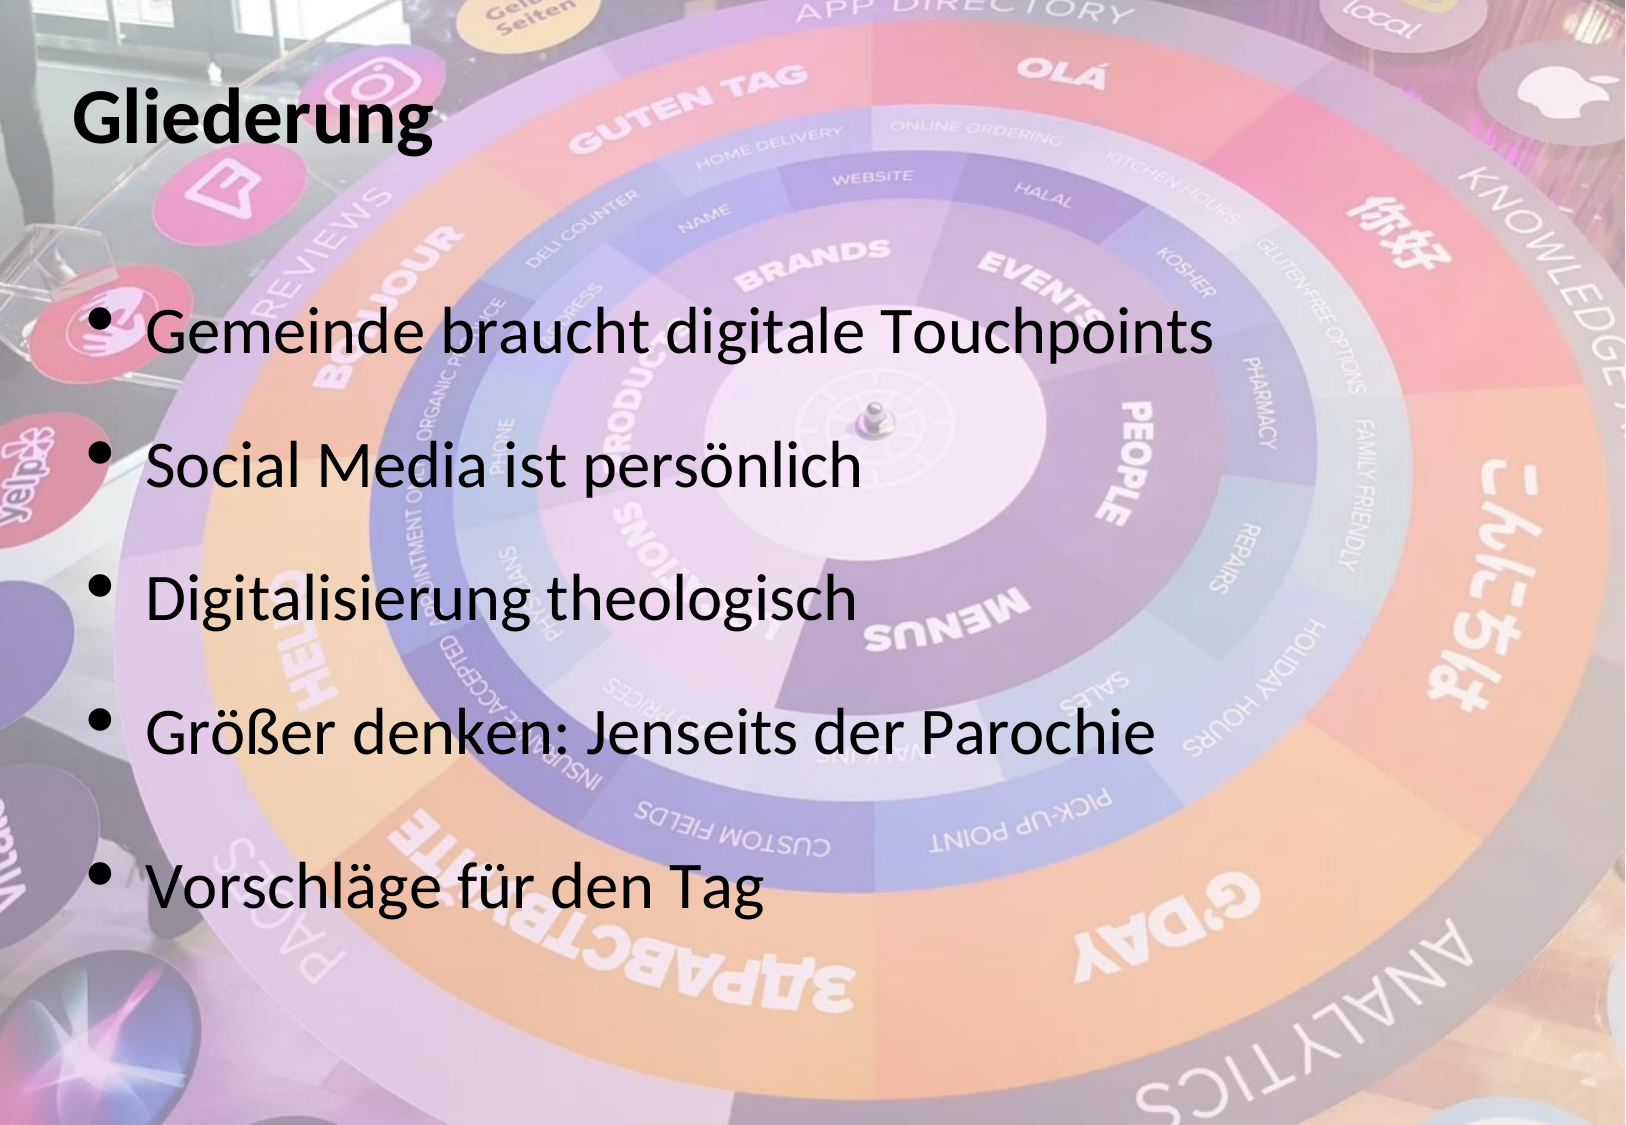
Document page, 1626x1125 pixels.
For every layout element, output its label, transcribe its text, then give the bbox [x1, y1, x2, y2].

title Gliederung [72, 74, 1461, 175]
text_box Gemeinde braucht digitale Touchpoints Social Media ist persönlich Digitalisierung theologisch Größer denken: Jenseits der Parochie Vorschläge für den Tag [74, 267, 1231, 1073]
picture [0, 0, 1626, 1125]
